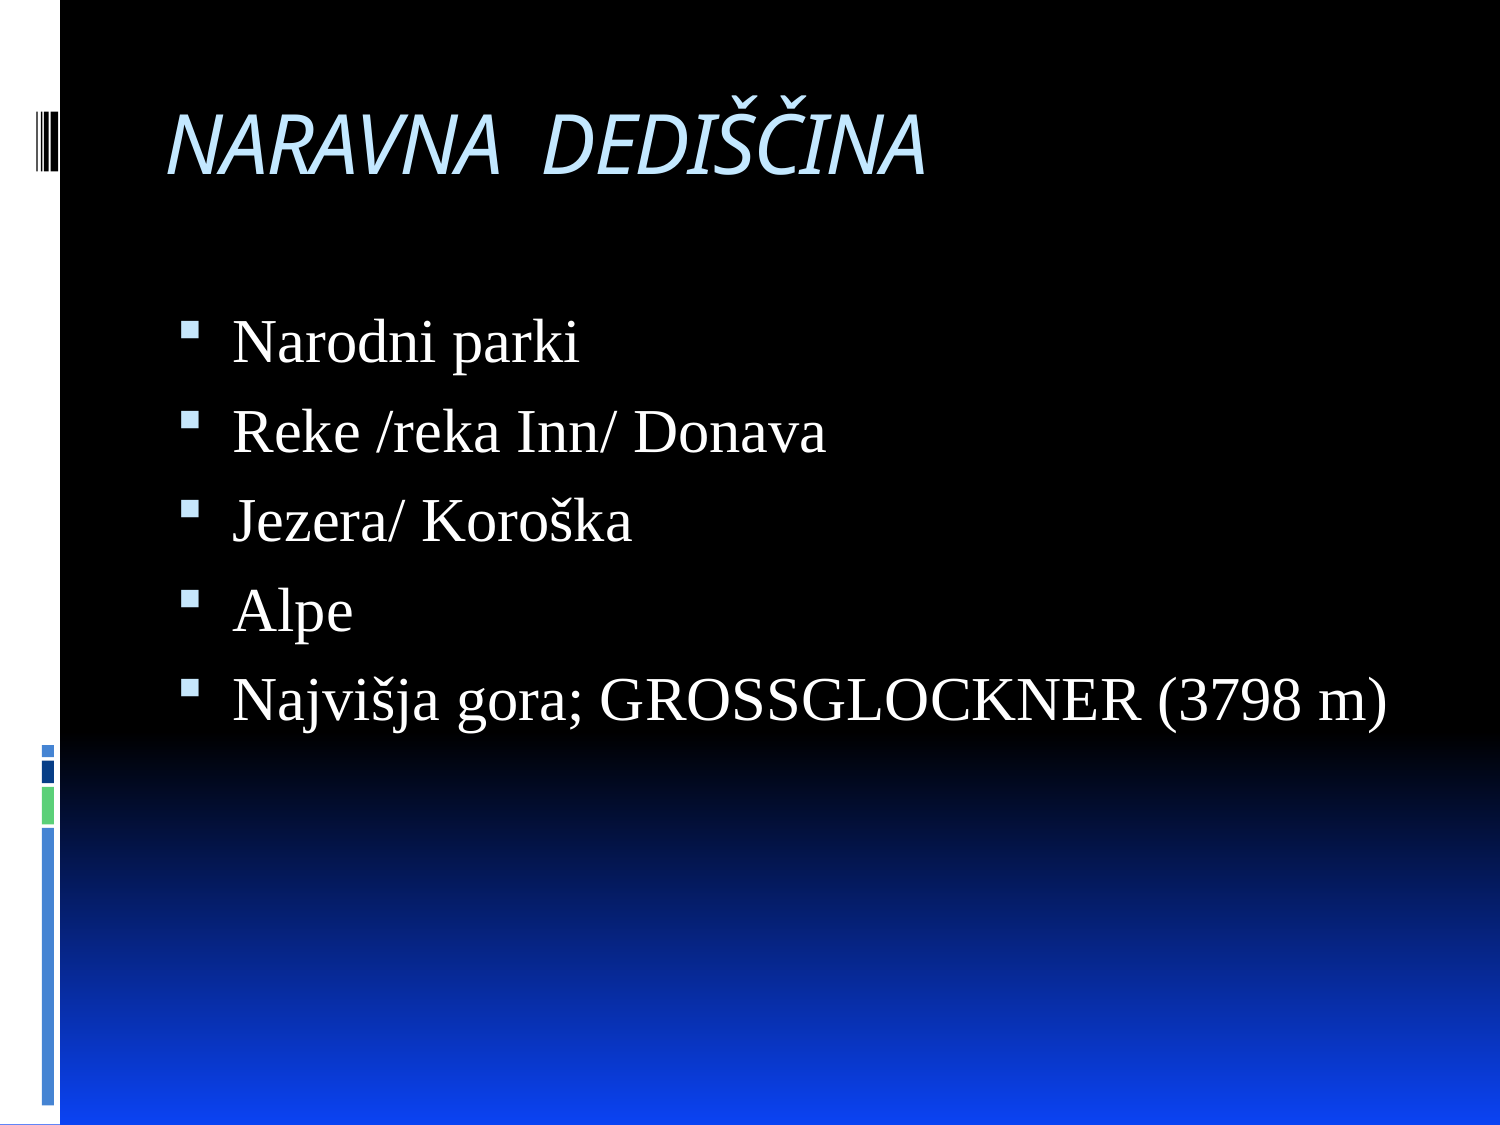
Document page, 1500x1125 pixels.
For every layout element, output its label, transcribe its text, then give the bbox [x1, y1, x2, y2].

list Narodni parki Reke /reka Inn/ Donava Jezera/ Koroška Alpe Najvišja gora; GROSSGLOCKNER (3798 m) [150, 292, 1425, 1043]
title NARAVNA DEDIŠČINA [150, 84, 1425, 235]
